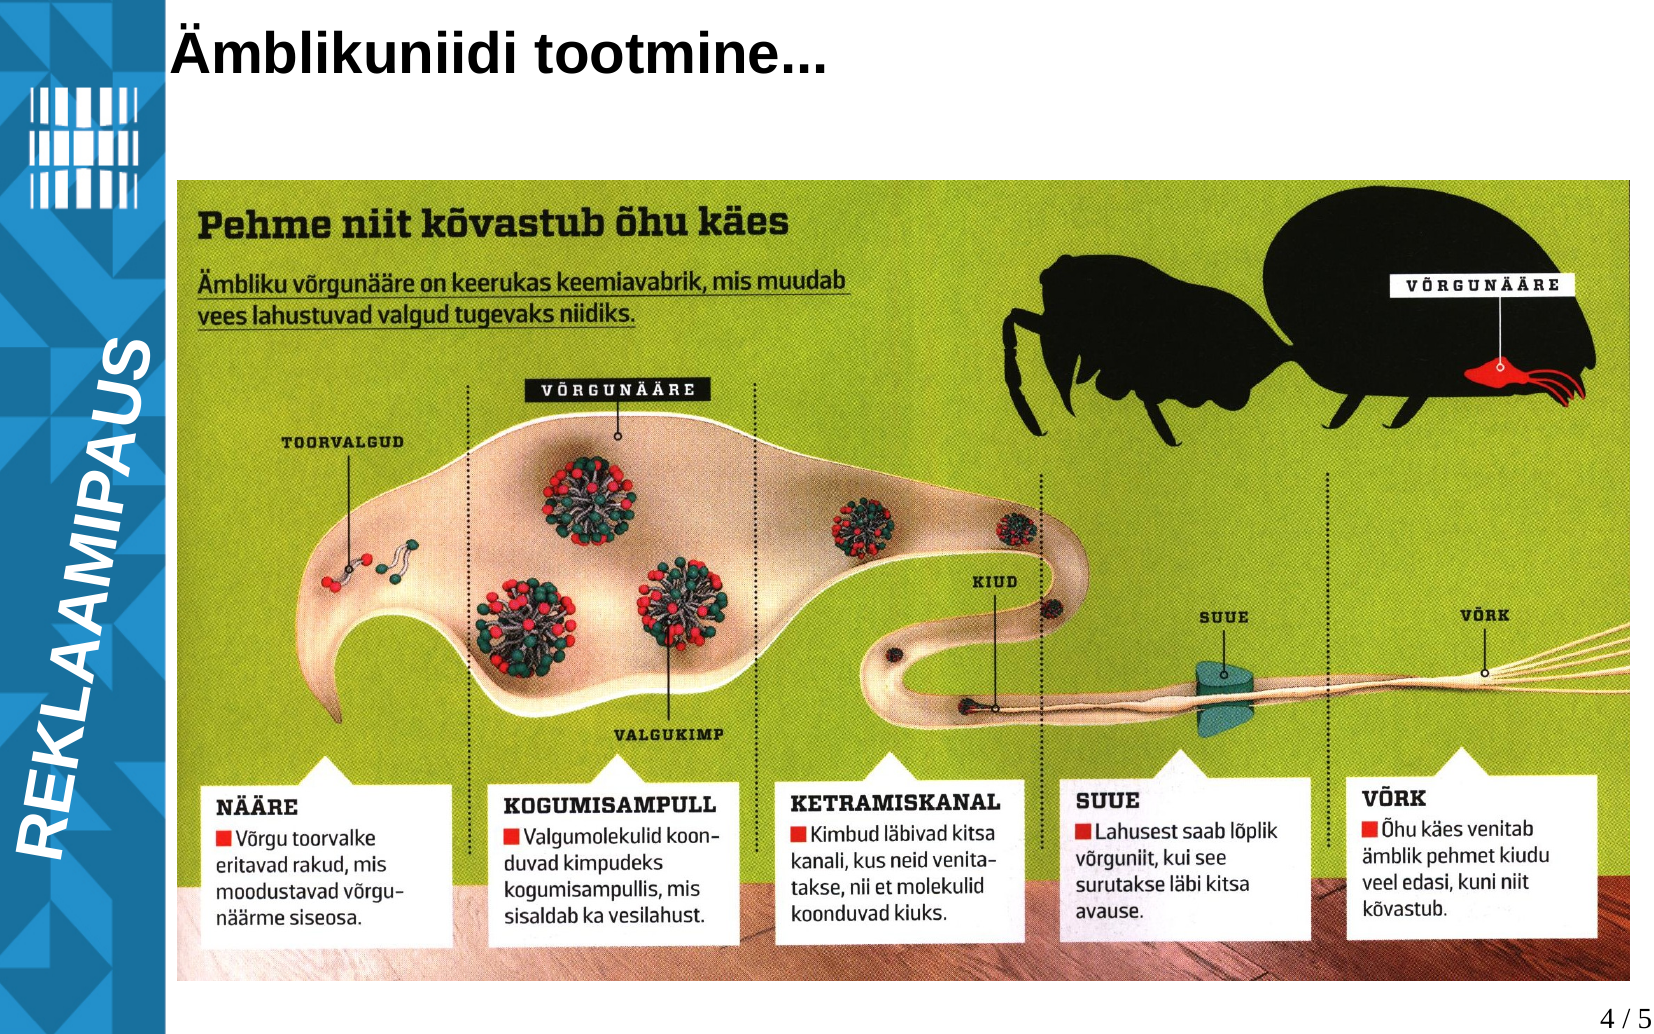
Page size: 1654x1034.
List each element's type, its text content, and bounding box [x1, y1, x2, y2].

picture [177, 180, 1630, 981]
title Ämblikuniidi tootmine... [169, 11, 1571, 95]
